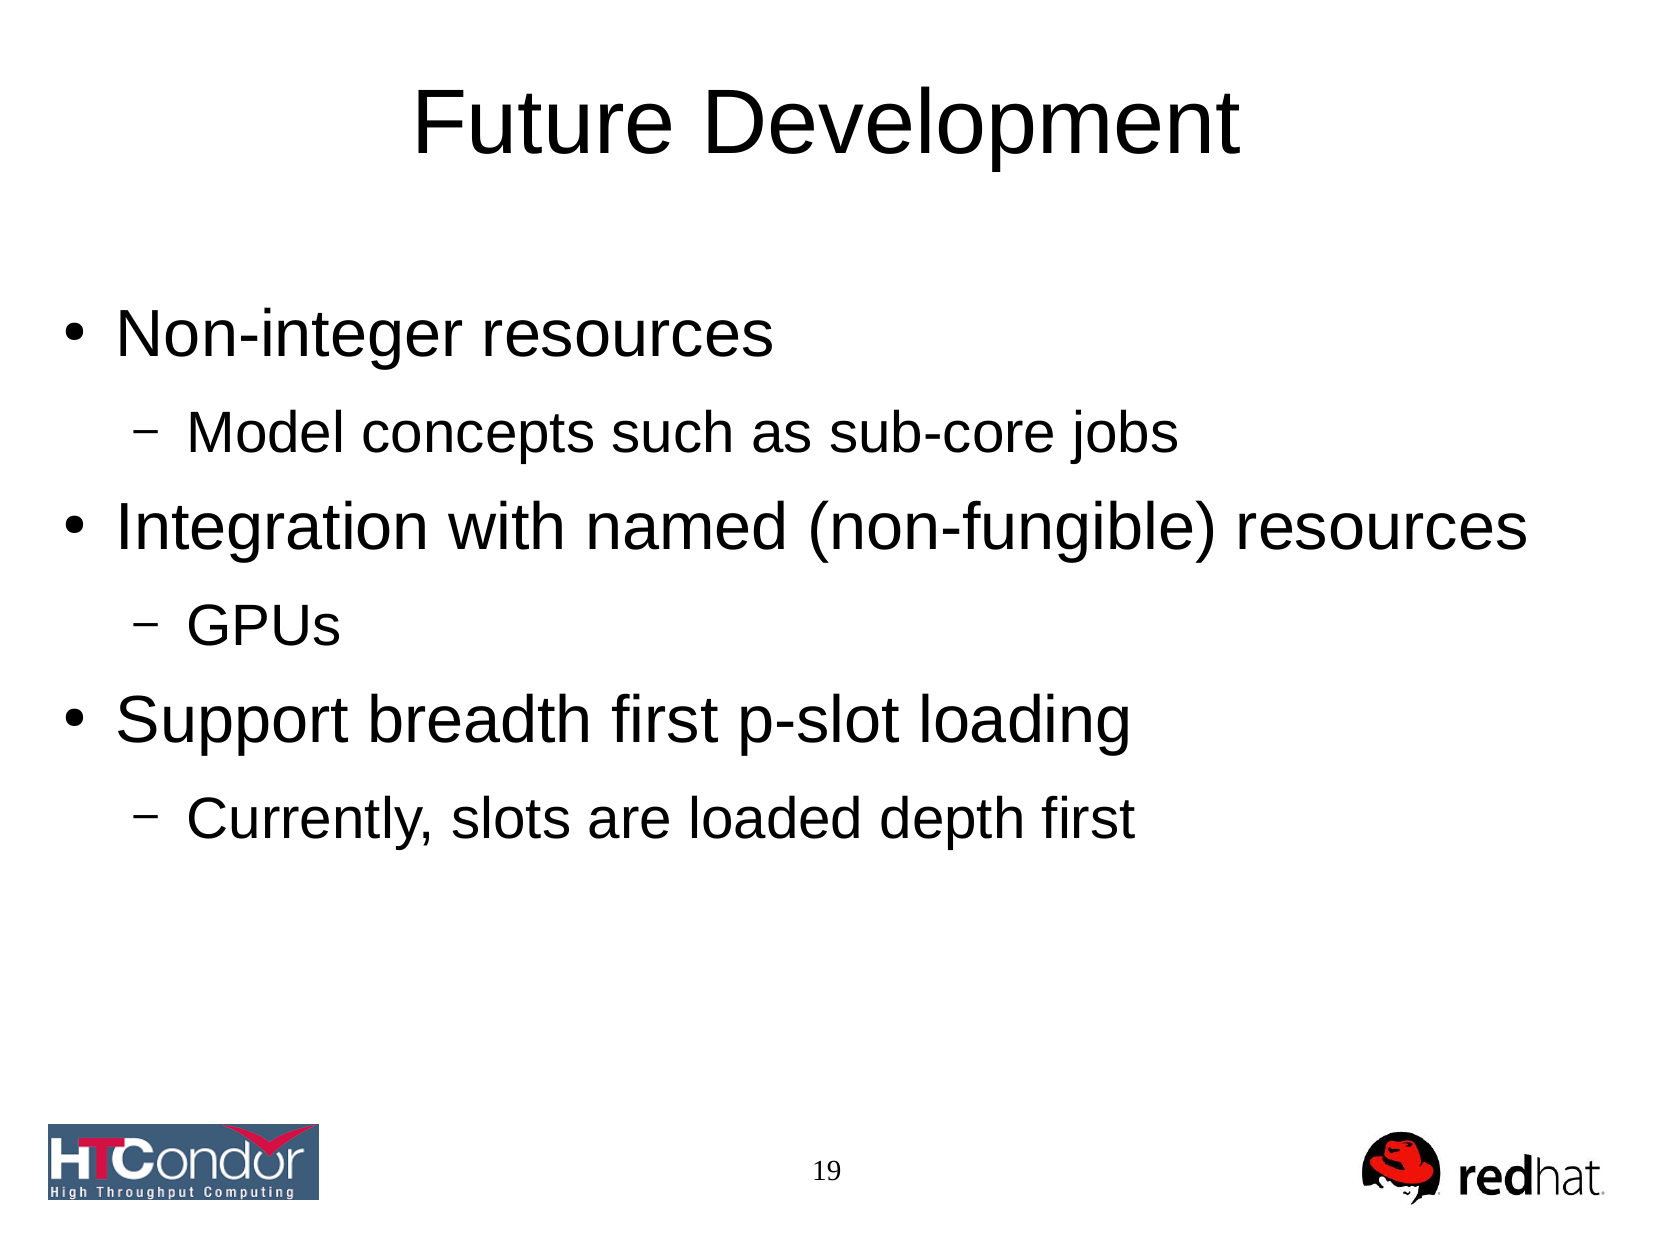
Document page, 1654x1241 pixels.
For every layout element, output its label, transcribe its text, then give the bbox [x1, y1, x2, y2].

picture [48, 1124, 319, 1200]
title Future Development [82, 45, 1571, 198]
list Non-integer resources Model concepts such as sub-core jobs Integration with named (non-fungible) resources GPUs Support breadth first p-slot loading Currently, slots are loaded depth first [45, 295, 1606, 984]
picture [1352, 1128, 1629, 1215]
